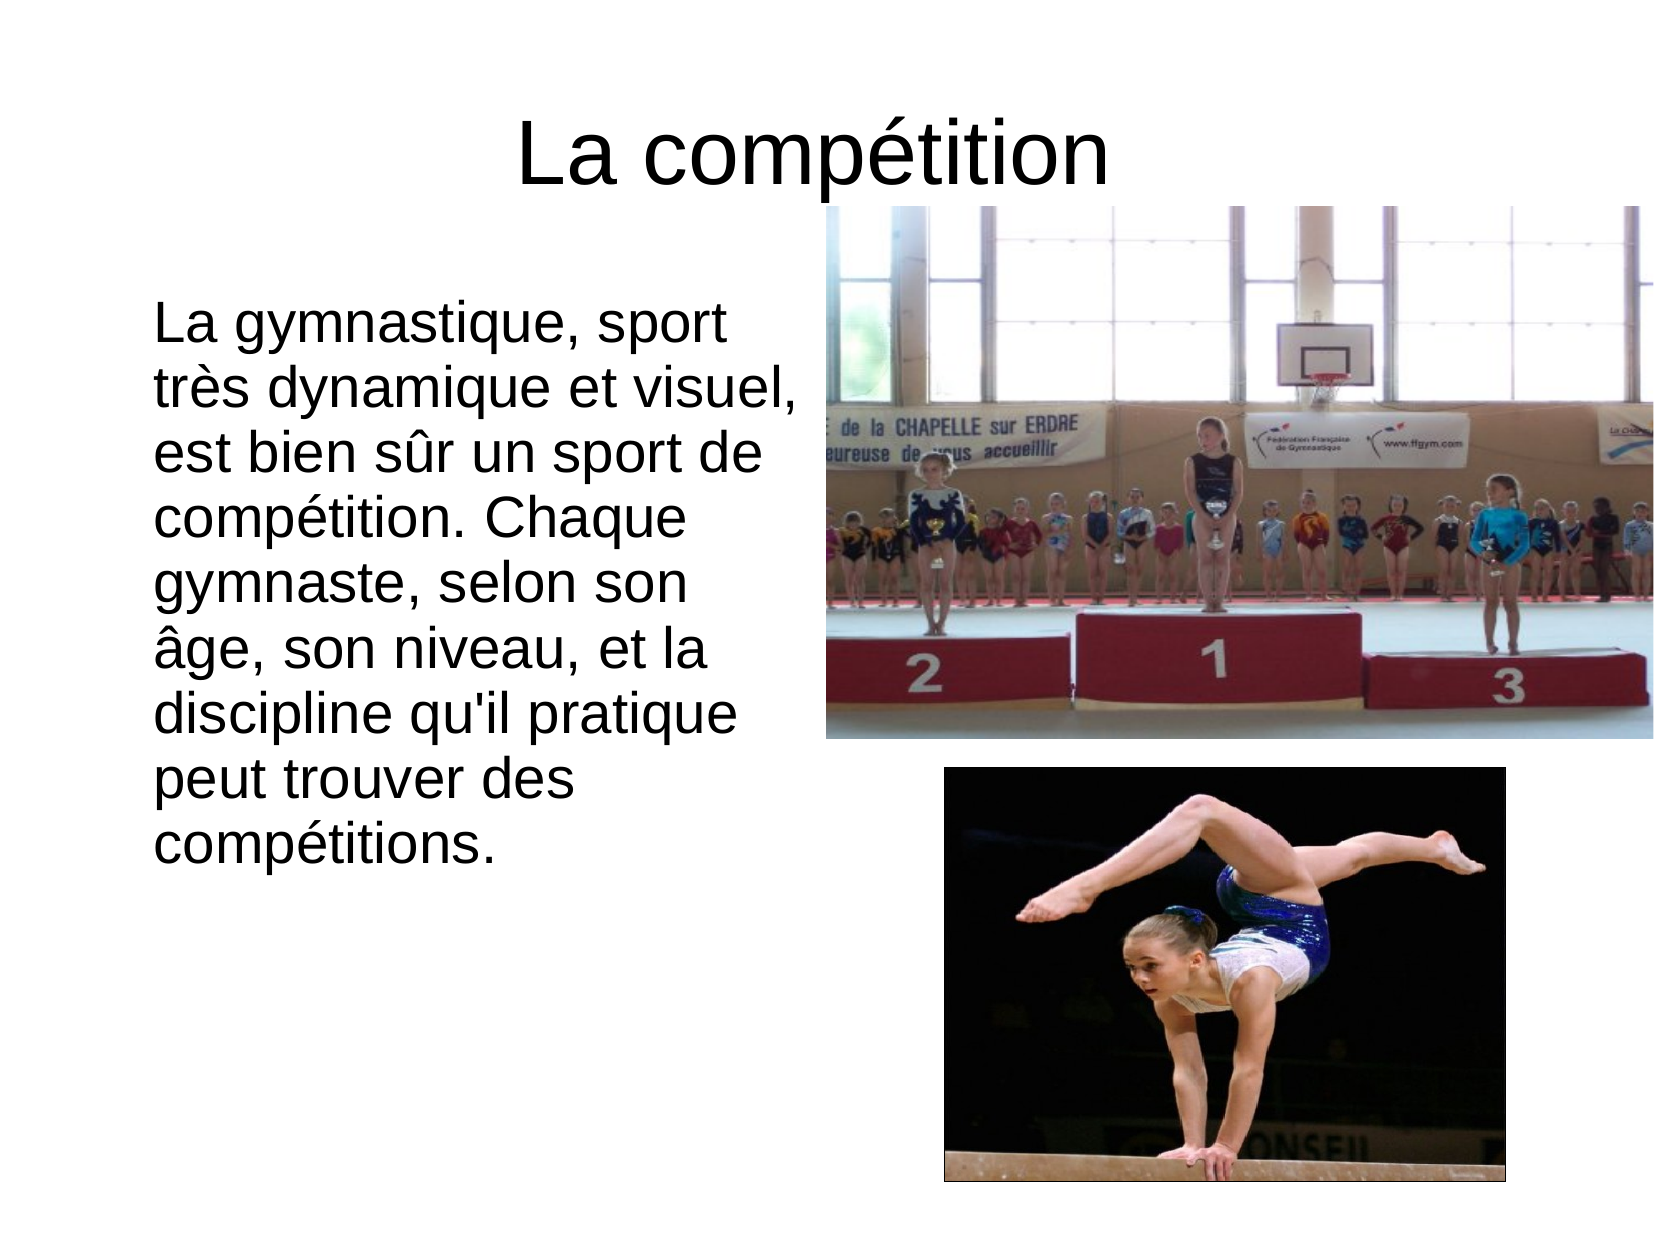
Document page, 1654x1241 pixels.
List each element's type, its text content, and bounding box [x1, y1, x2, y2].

list La gymnastique, sport très dynamique et visuel, est bien sûr un sport de compétition. Chaque gymnaste, selon son âge, son niveau, et la discipline qu'il pratique peut trouver des compétitions. [82, 290, 809, 1109]
title La compétition [82, 49, 1571, 257]
picture [944, 767, 1506, 1182]
picture [826, 206, 1654, 739]
